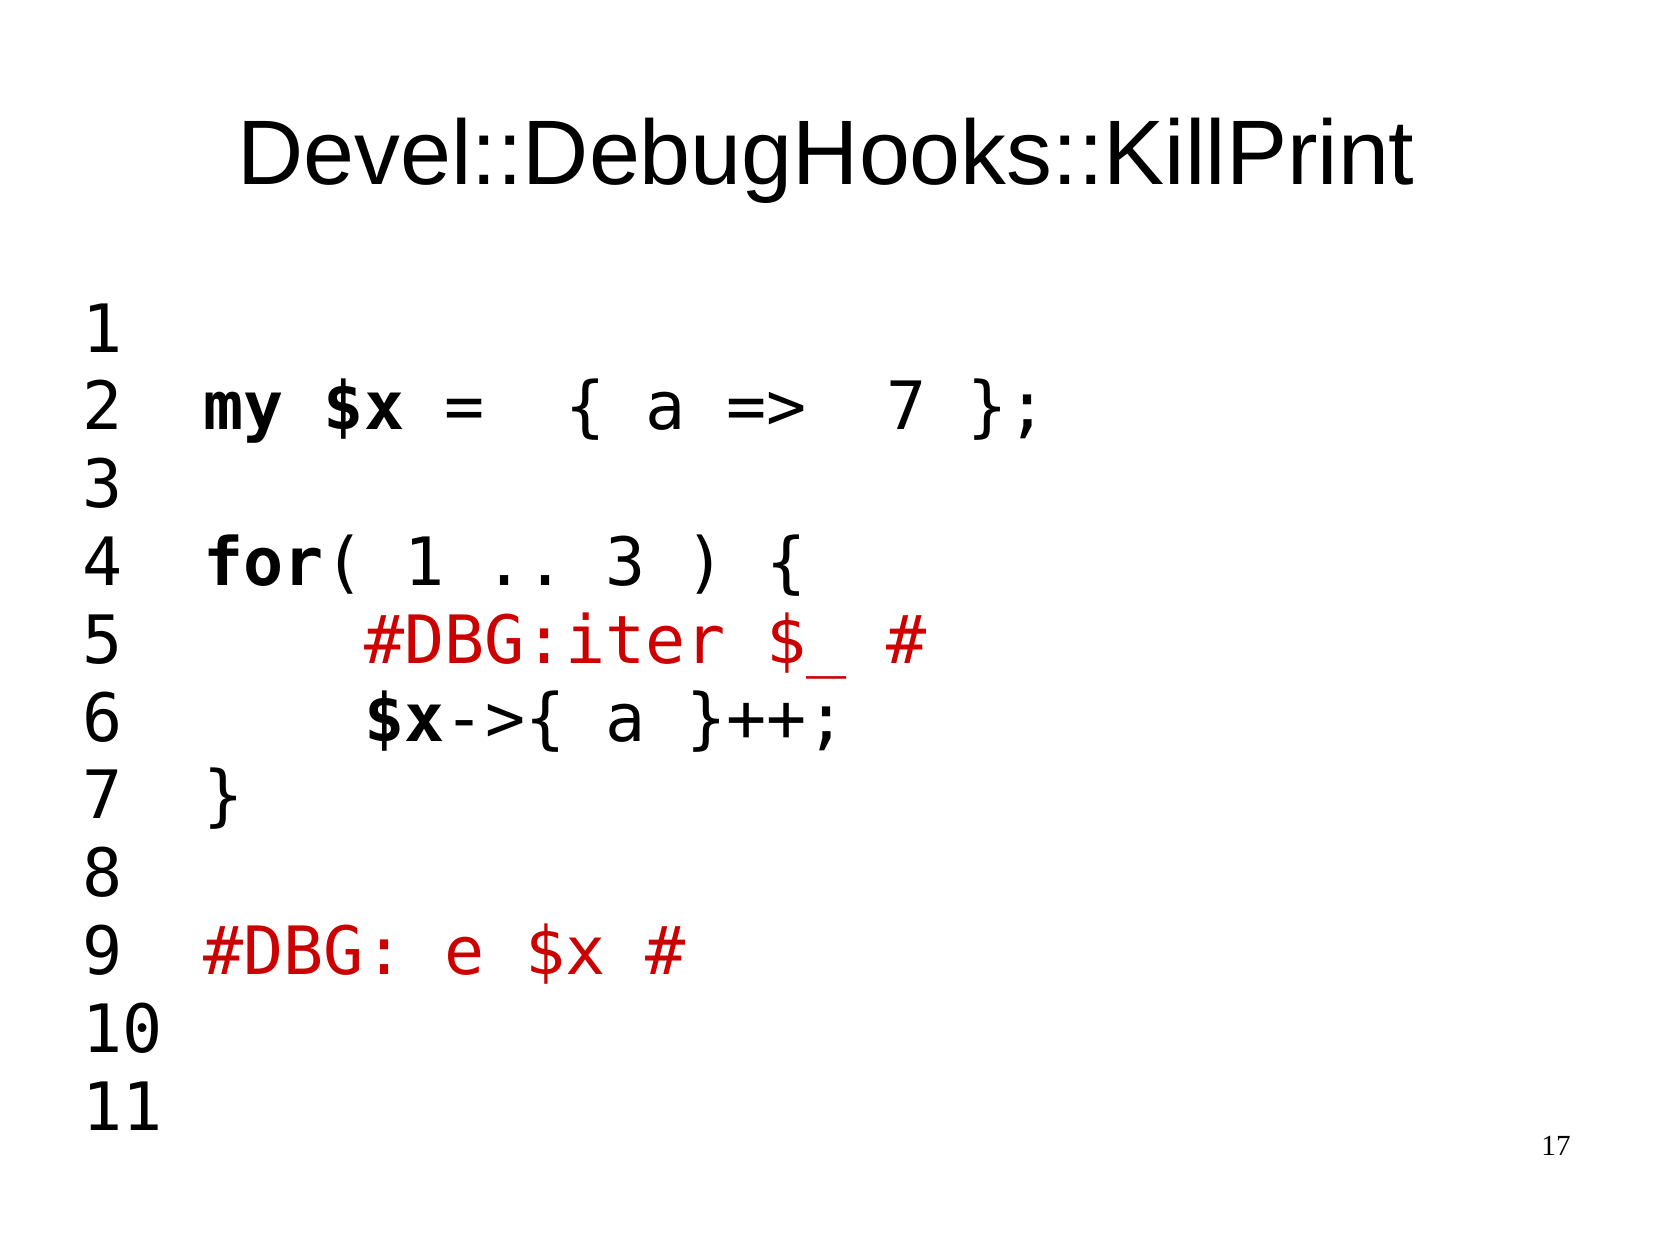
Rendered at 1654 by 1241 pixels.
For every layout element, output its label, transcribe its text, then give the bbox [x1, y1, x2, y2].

subtitle 1 2 my $x = { a => 7 }; 3 4 for( 1 .. 3 ) { 5 #DBG:iter $_ # 6 $x->{ a }++; 7 } 8 9 #DBG: e $x # 10 11 [82, 290, 1571, 1158]
title Devel::DebugHooks::KillPrint [82, 49, 1571, 257]
